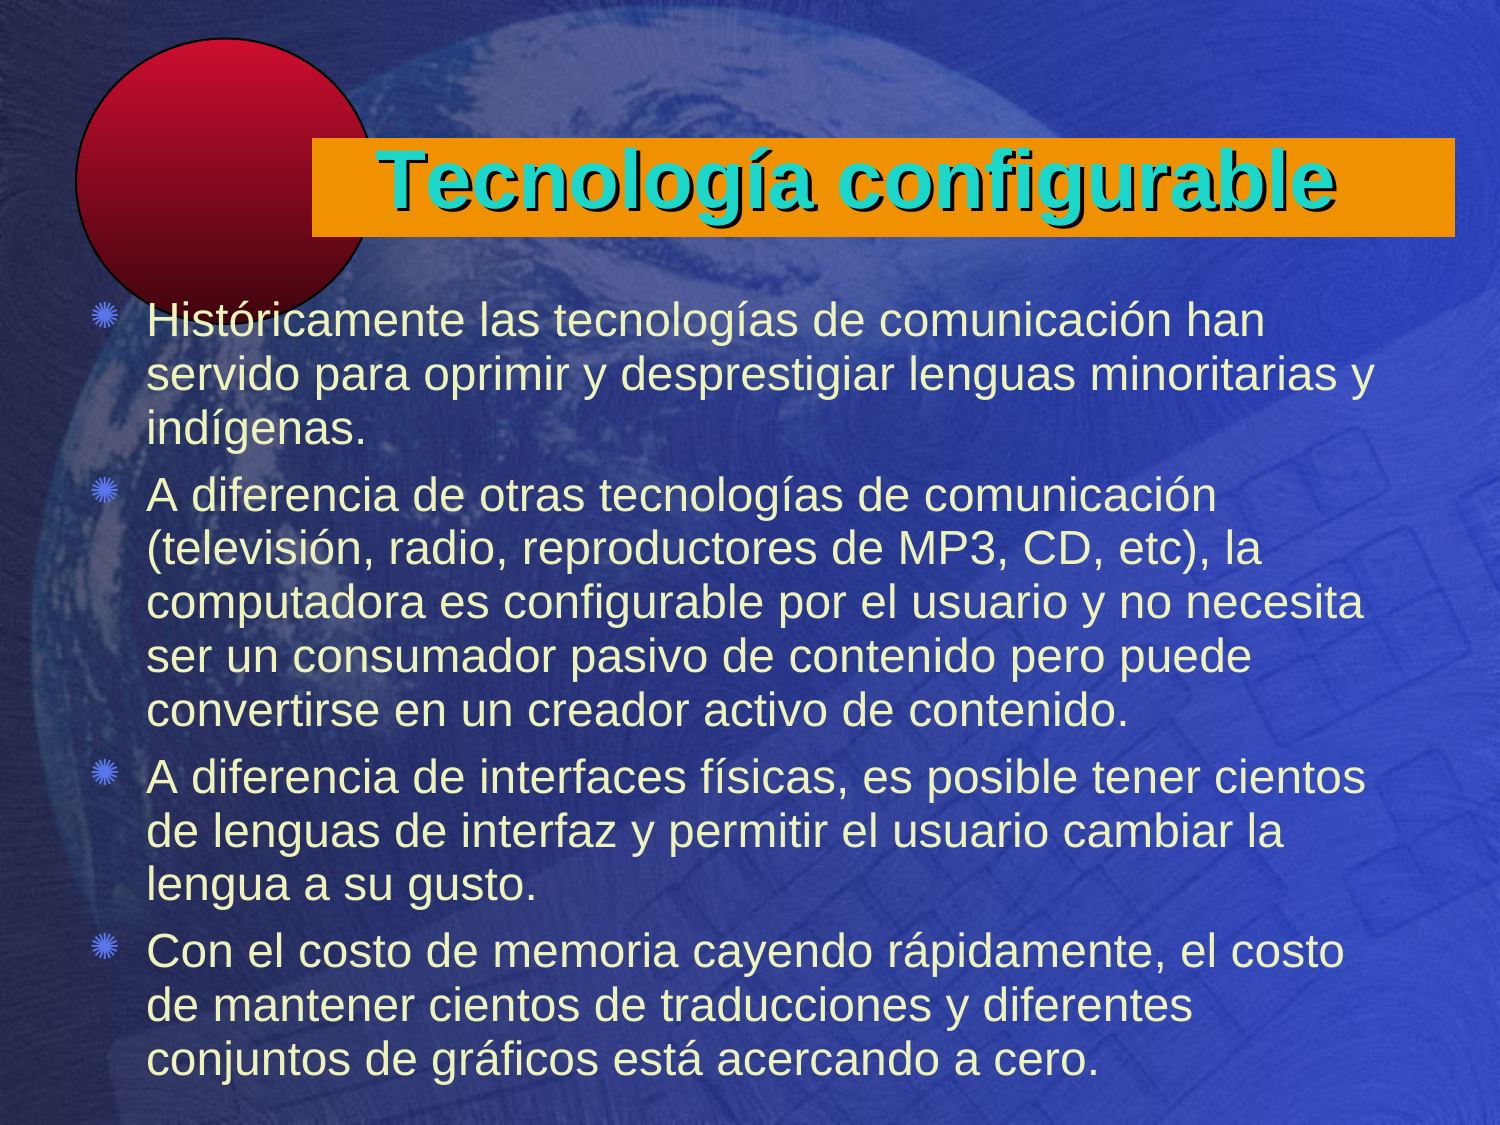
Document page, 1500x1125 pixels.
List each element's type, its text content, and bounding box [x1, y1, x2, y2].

title Tecnología configurable [375, 75, 1463, 292]
picture [0, 0, 1500, 1125]
text_box Históricamente las tecnologías de comunicación han servido para oprimir y desprestigiar lenguas minoritarias y indígenas. A diferencia de otras tecnologías de comunicación (televisión, radio, reproductores de MP3, CD, etc), la computadora es configurable por el usuario y no necesita ser un consumador pasivo de contenido pero puede convertirse en un creador activo de contenido. A diferencia de interfaces físicas, es posible tener cientos de lenguas de interfaz y permitir el usuario cambiar la lengua a su gusto. Con el costo de memoria cayendo rápidamente, el costo de mantener cientos de traducciones y diferentes conjuntos de gráficos está acercando a cero. [75, 286, 1426, 1047]
